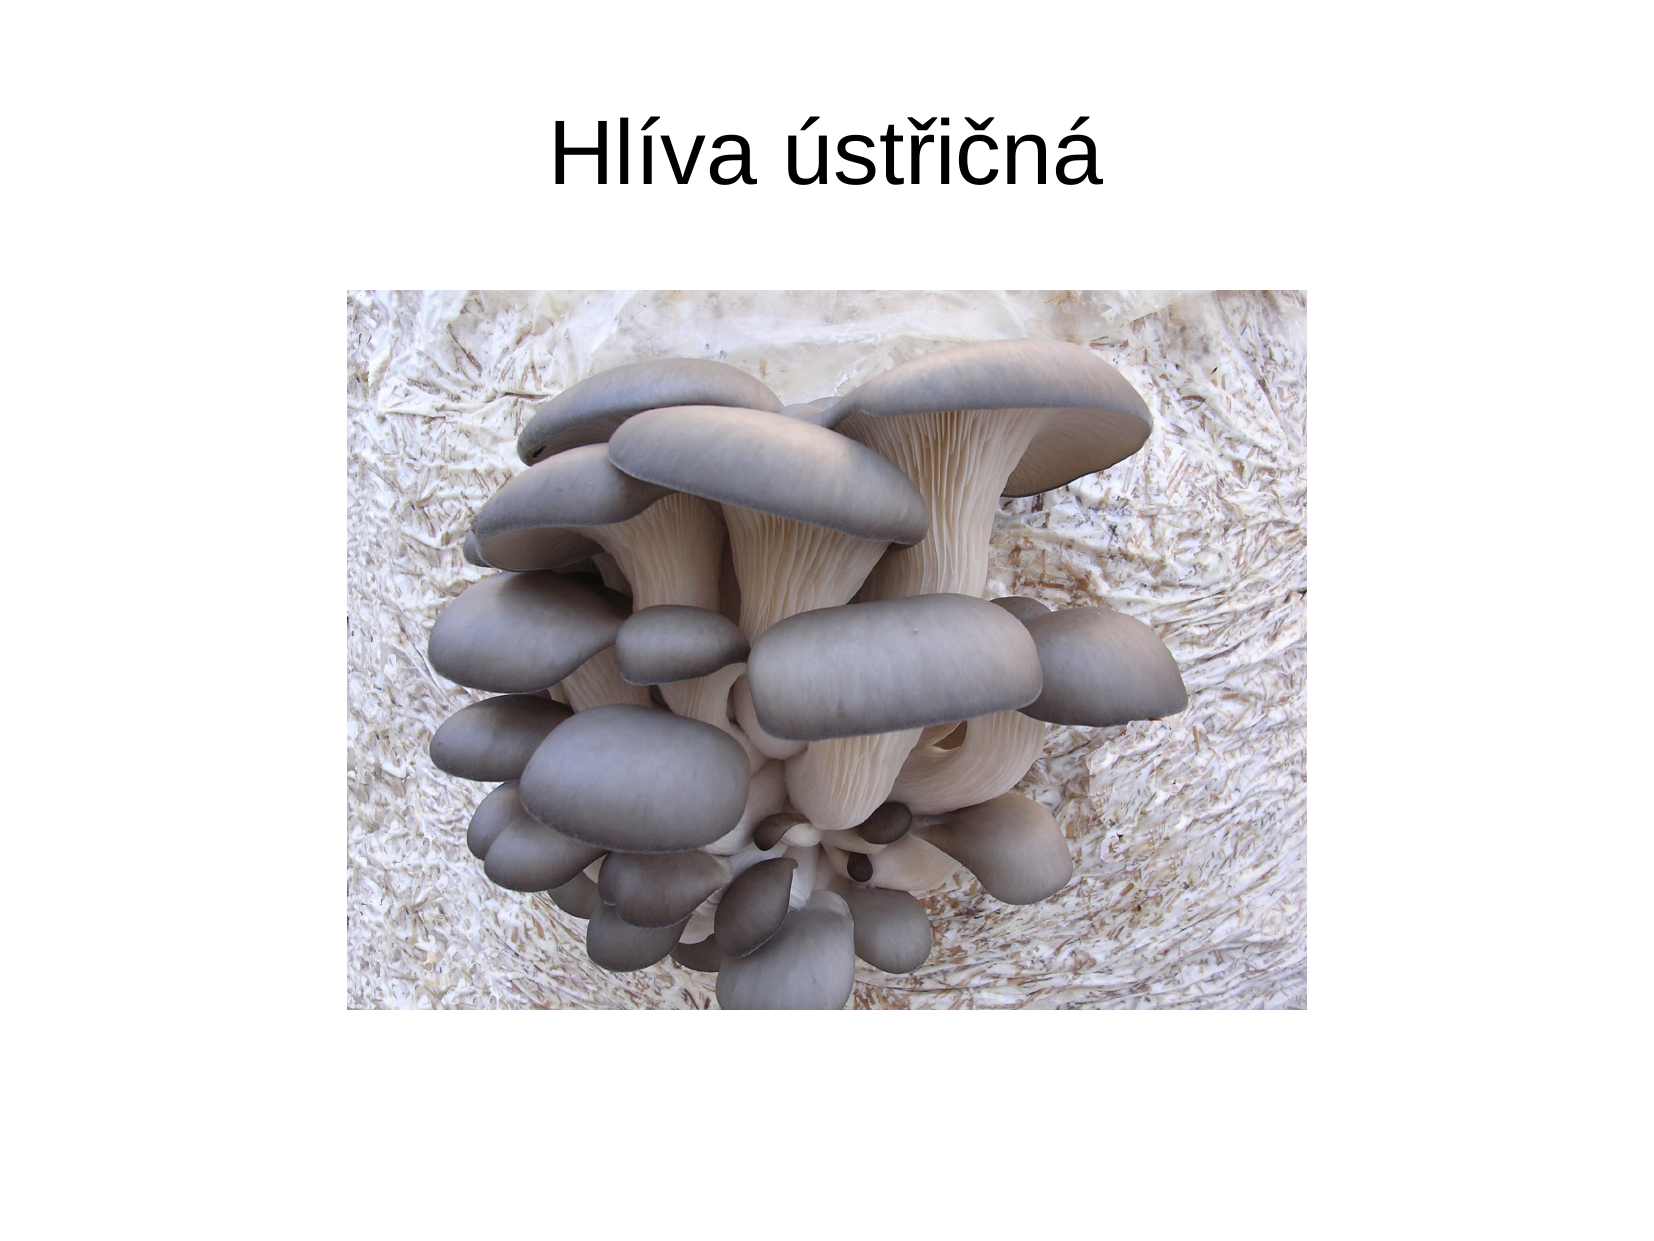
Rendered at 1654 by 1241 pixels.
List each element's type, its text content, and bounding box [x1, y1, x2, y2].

title Hlíva ústřičná [82, 49, 1571, 257]
picture [347, 290, 1307, 1010]
